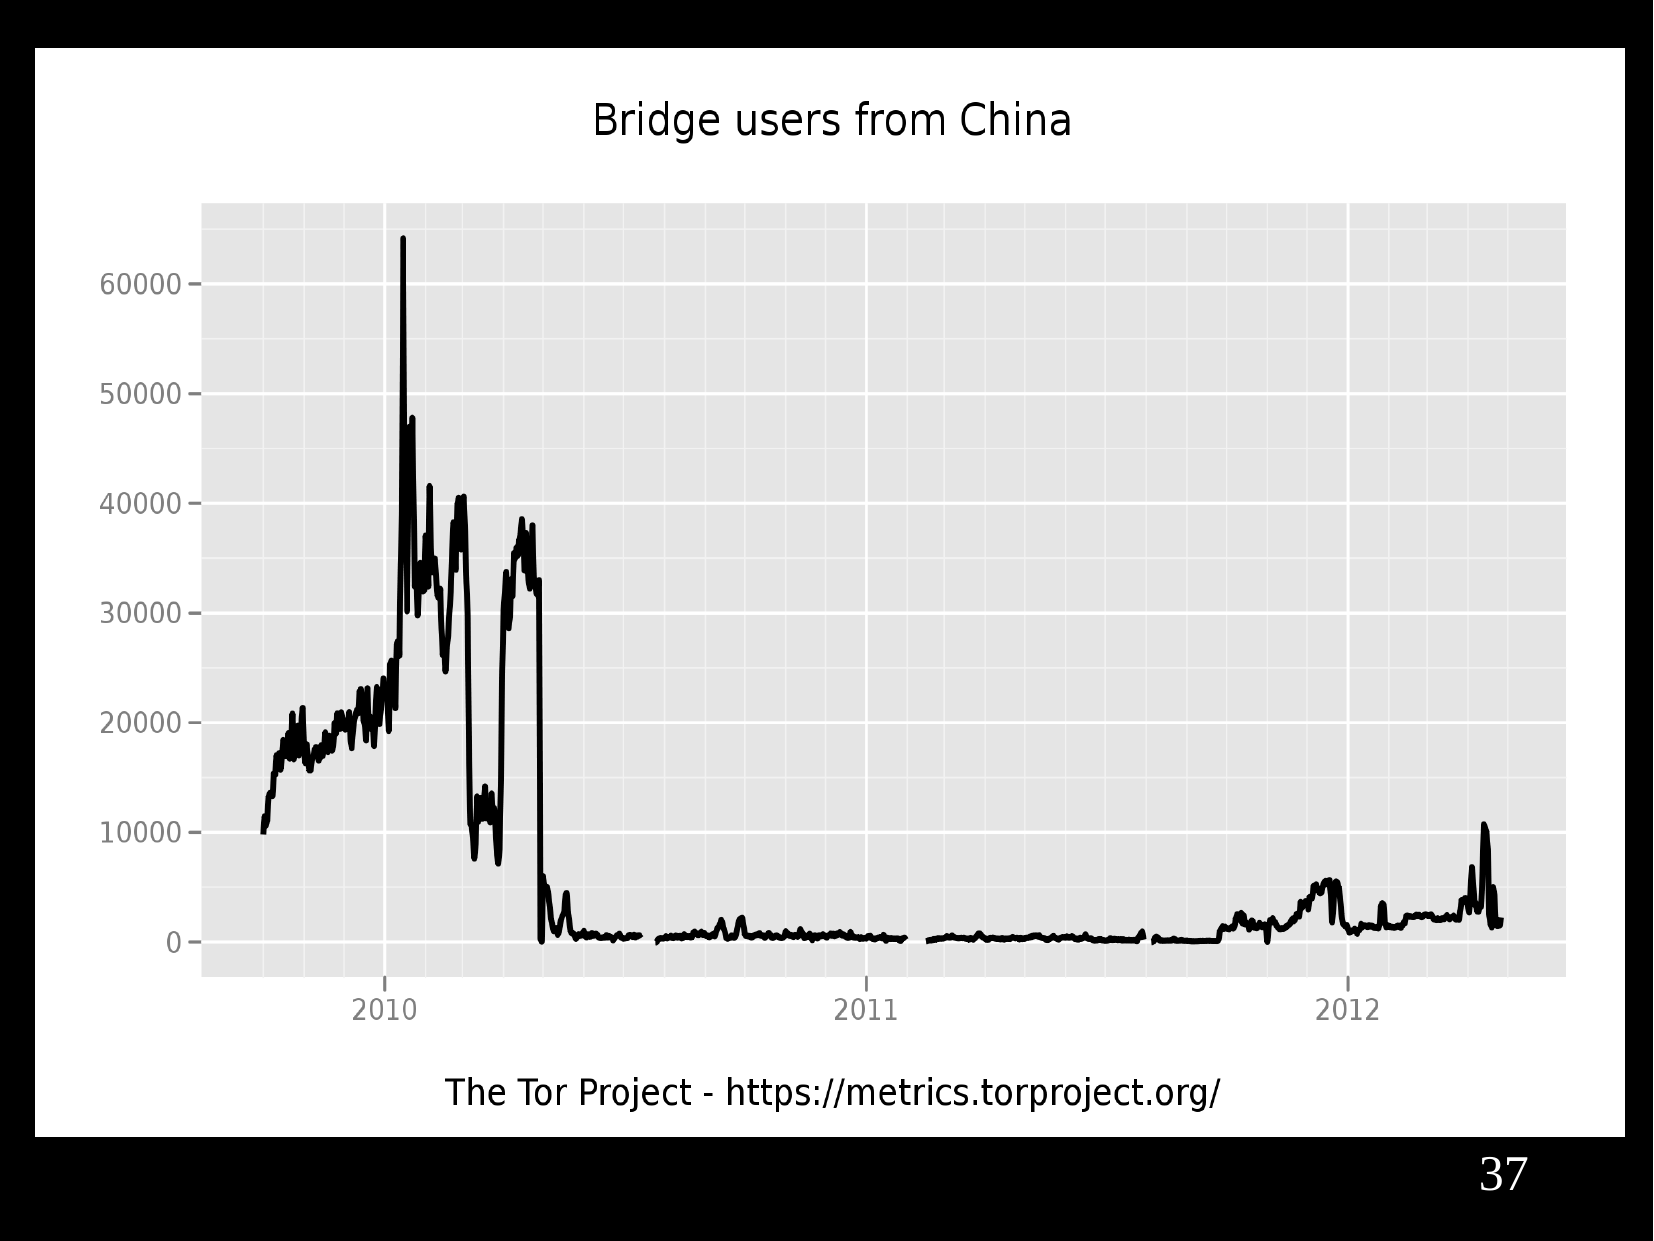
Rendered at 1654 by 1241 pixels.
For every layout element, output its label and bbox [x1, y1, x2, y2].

picture [35, 48, 1625, 1137]
